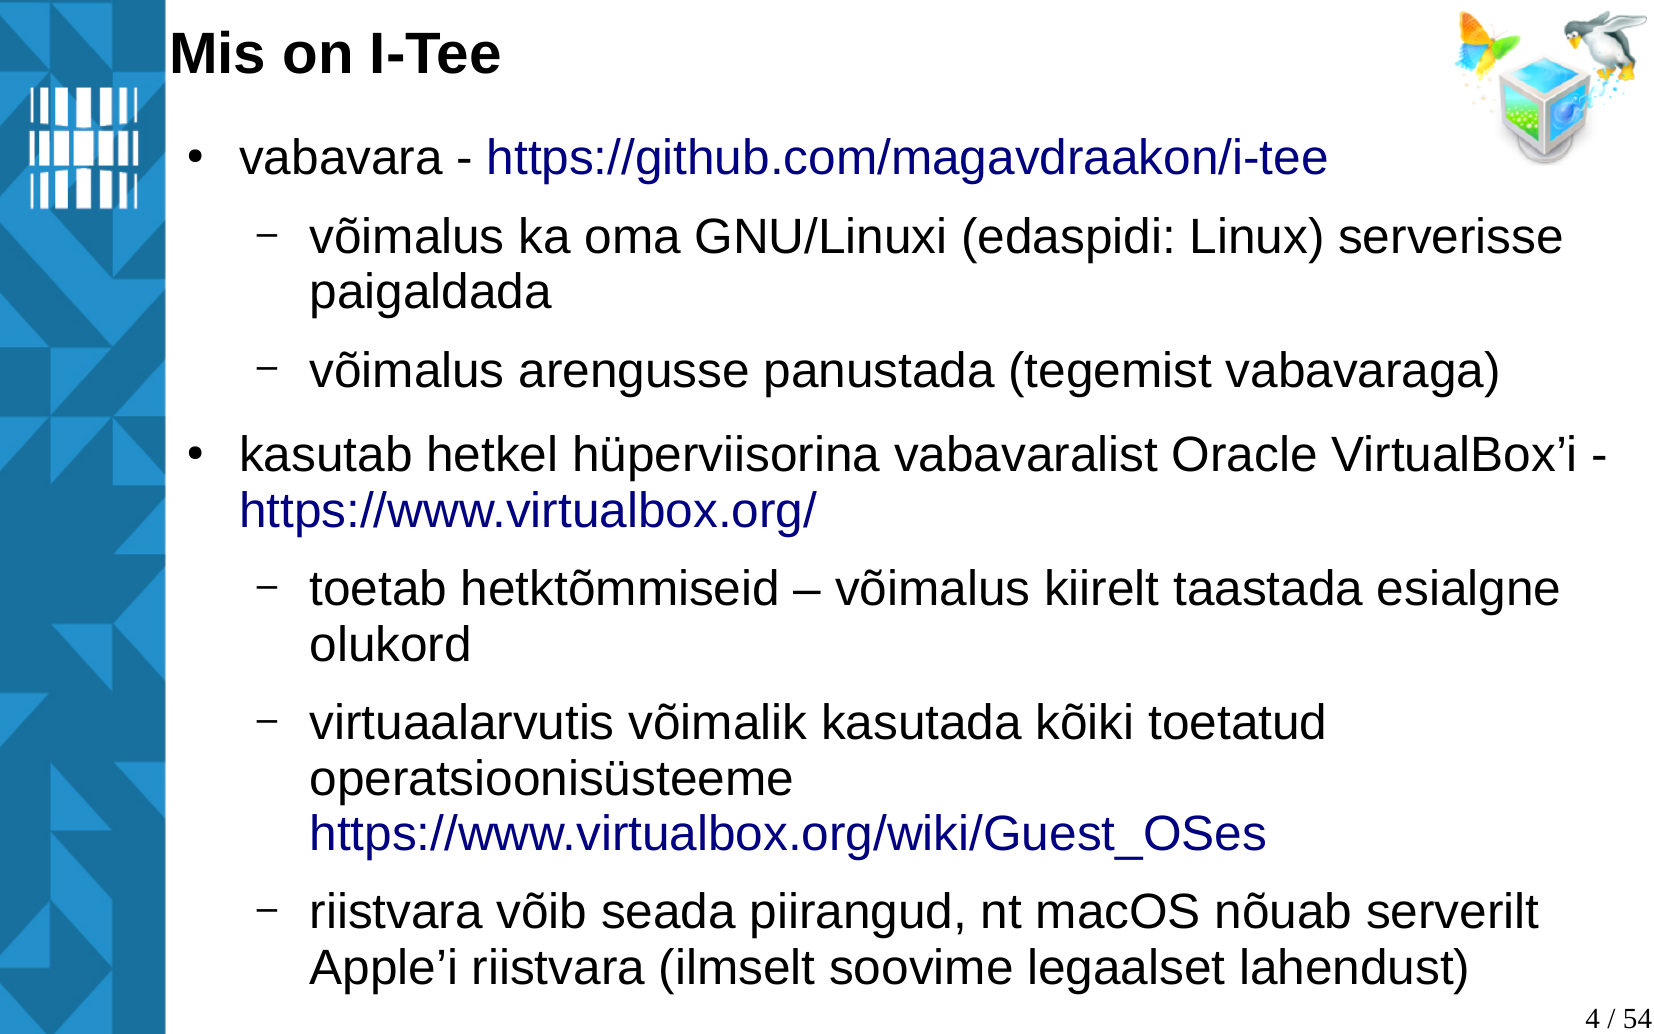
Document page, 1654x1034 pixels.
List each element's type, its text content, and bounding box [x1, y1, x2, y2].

list vabavara - https://github.com/magavdraakon/i-tee võimalus ka oma GNU/Linuxi (edaspidi: Linux) serverisse paigaldada võimalus arengusse panustada (tegemist vabavaraga) kasutab hetkel hüperviisorina vabavaralist Oracle VirtualBox’i - https://www.virtualbox.org/ toetab hetktõmmiseid – võimalus kiirelt taastada esialgne olukord virtuaalarvutis võimalik kasutada kõiki toetatud operatsioonisüsteeme https://www.virtualbox.org/wiki/Guest_OSes riistvara võib seada piirangud, nt macOS nõuab serverilt Apple’i riistvara (ilmselt soovime legaalset lahendust) [169, 129, 1630, 997]
picture [1452, 7, 1653, 166]
title Mis on I-Tee [169, 11, 1452, 95]
